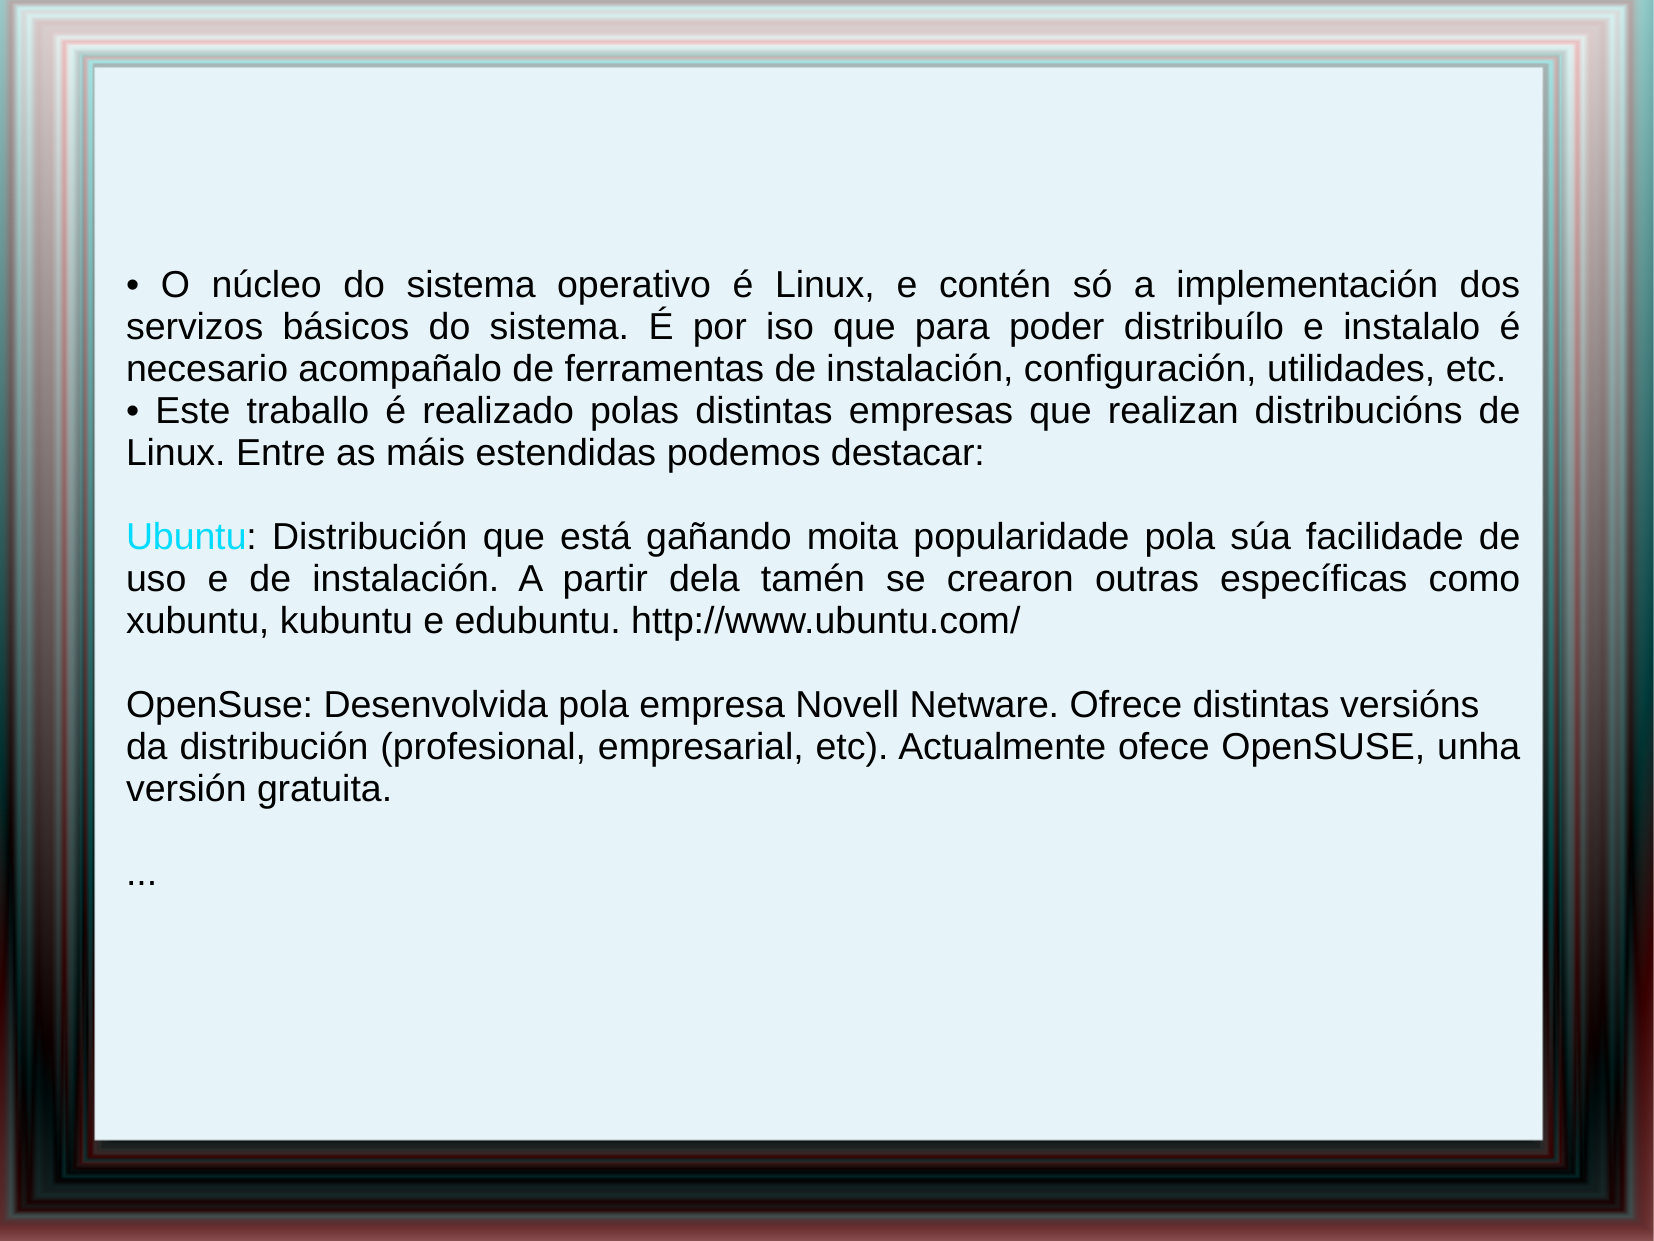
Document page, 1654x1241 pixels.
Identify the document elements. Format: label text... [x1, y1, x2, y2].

text_box • O núcleo do sistema operativo é Linux, e contén só a implementación dos servizos básicos do sistema. É por iso que para poder distribuílo e instalalo é necesario acompañalo de ferramentas de instalación, configuración, utilidades, etc. • Este traballo é realizado polas distintas empresas que realizan distribucións de Linux. Entre as máis estendidas podemos destacar: Ubuntu: Distribución que está gañando moita popularidade pola súa facilidade de uso e de instalación. A partir dela tamén se crearon outras específicas como xubuntu, kubuntu e edubuntu. http://www.ubuntu.com/ OpenSuse: Desenvolvida pola empresa Novell Netware. Ofrece distintas versións da distribución (profesional, empresarial, etc). Actualmente ofece OpenSUSE, unha versión gratuita. ... [111, 88, 1536, 1004]
picture [0, 0, 1654, 1241]
